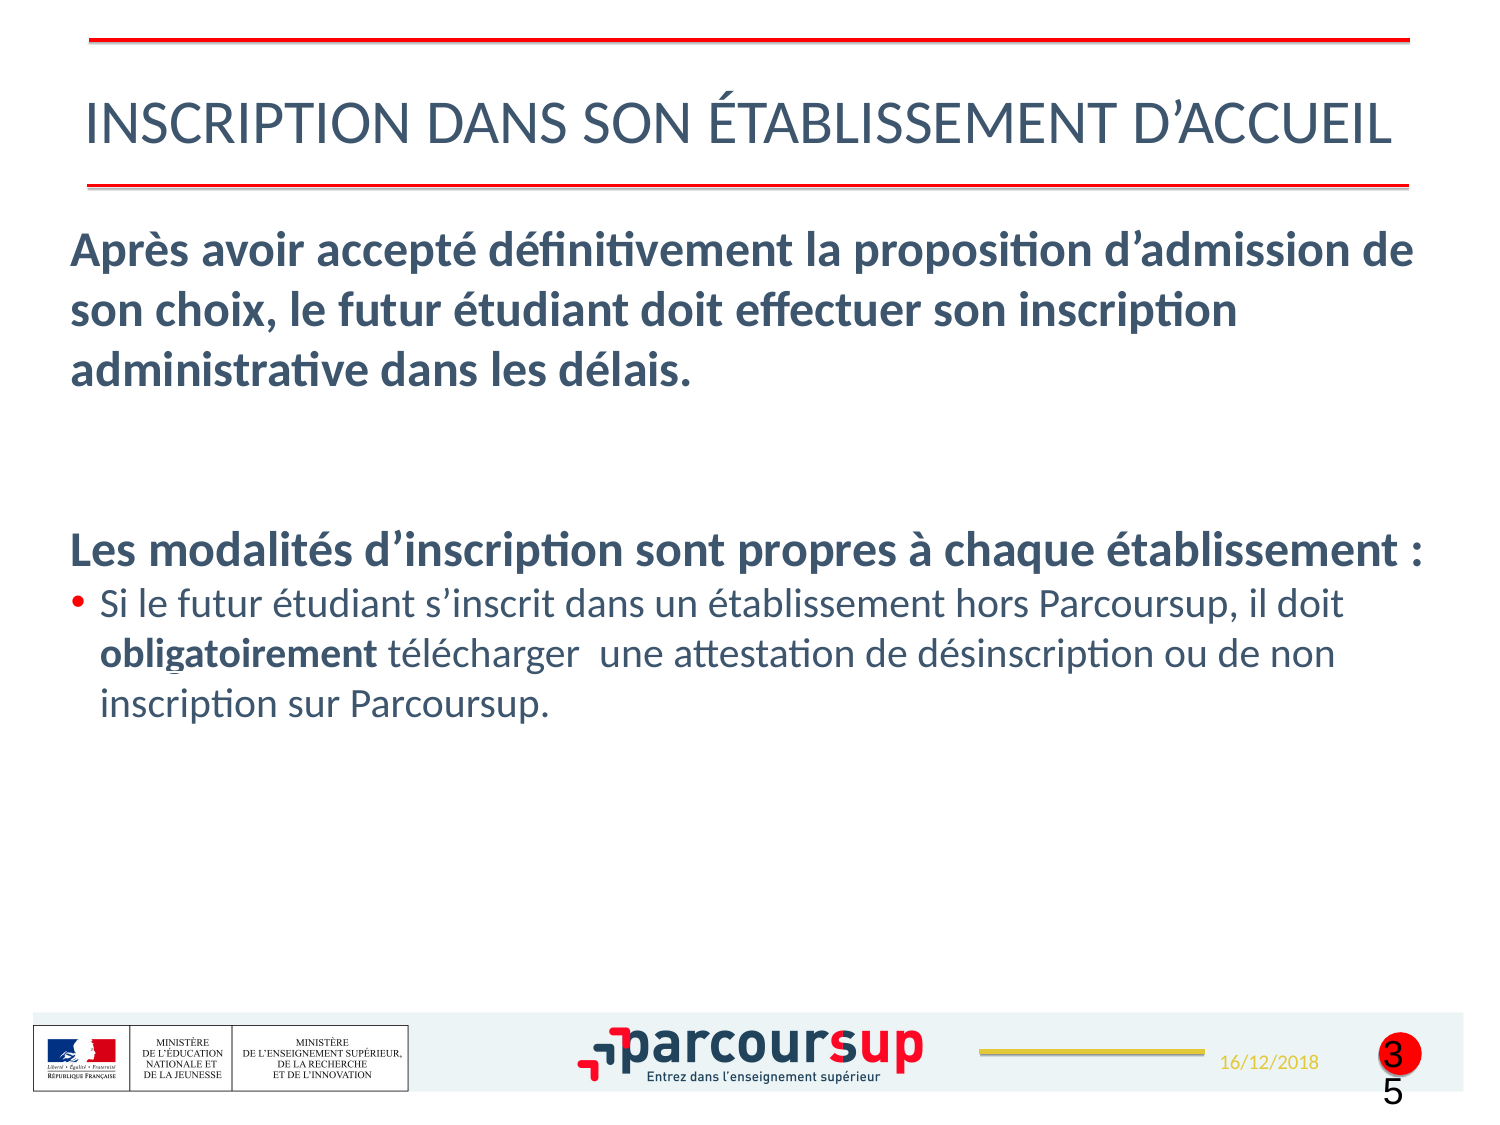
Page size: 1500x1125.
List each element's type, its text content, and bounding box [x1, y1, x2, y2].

picture [0, 0, 1499, 1124]
text_box Après avoir accepté définitivement la proposition d’admission de son choix, le futur étudiant doit effectuer son inscription administrative dans les délais. Les modalités d’inscription sont propres à chaque établissement : Si le futur étudiant s’inscrit dans un établissement hors Parcoursup, il doit obligatoirement télécharger une attestation de désinscription ou de non inscription sur Parcoursup. [55, 208, 1480, 998]
text_box Inscription dans son établissement d’accueil [69, 12, 1429, 208]
text_box <numéro> [1368, 1031, 1430, 1074]
